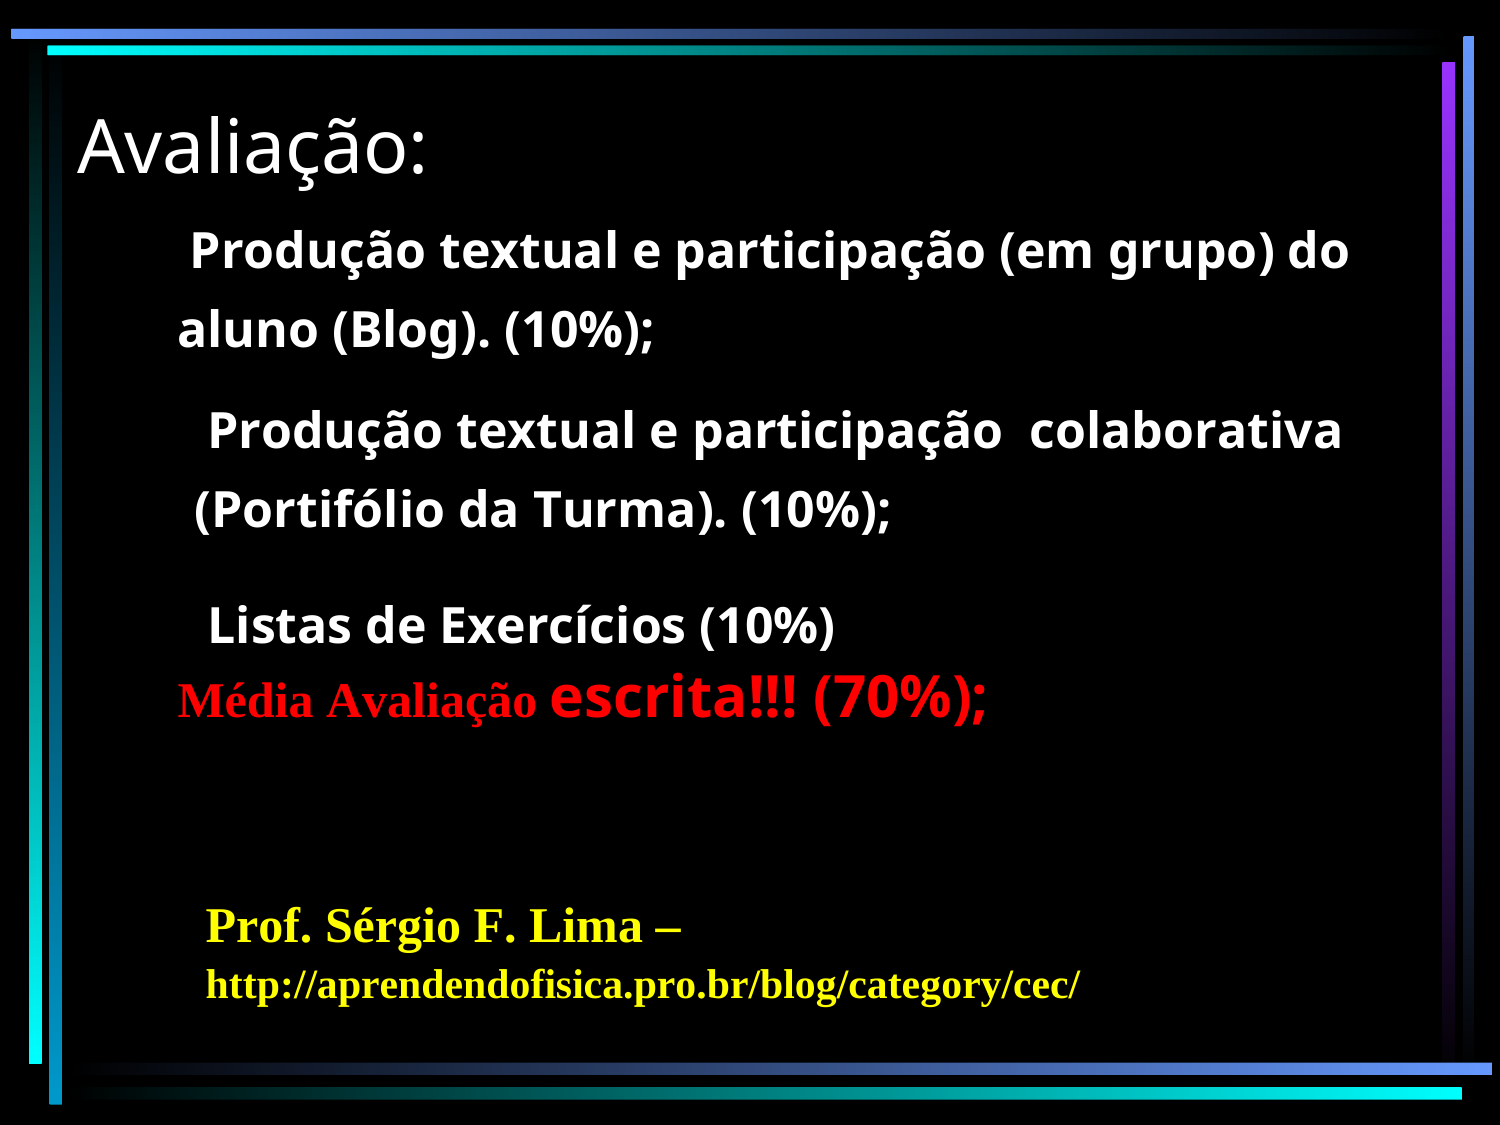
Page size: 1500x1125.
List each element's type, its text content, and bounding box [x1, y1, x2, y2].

text_box Produção textual e participação (em grupo) do aluno (Blog). (10%); [162, 196, 1401, 371]
title Avaliação: [62, 62, 1375, 190]
text_box Média Avaliação escrita!!! (70%); [150, 634, 1388, 743]
text_box Prof. Sérgio F. Lima – http://aprendendofisica.pro.br/blog/category/cec/ [190, 881, 1341, 1015]
text_box Produção textual e participação colaborativa (Portifólio da Turma). (10%); Listas de Exercícios (10%)‏ [179, 376, 1418, 667]
